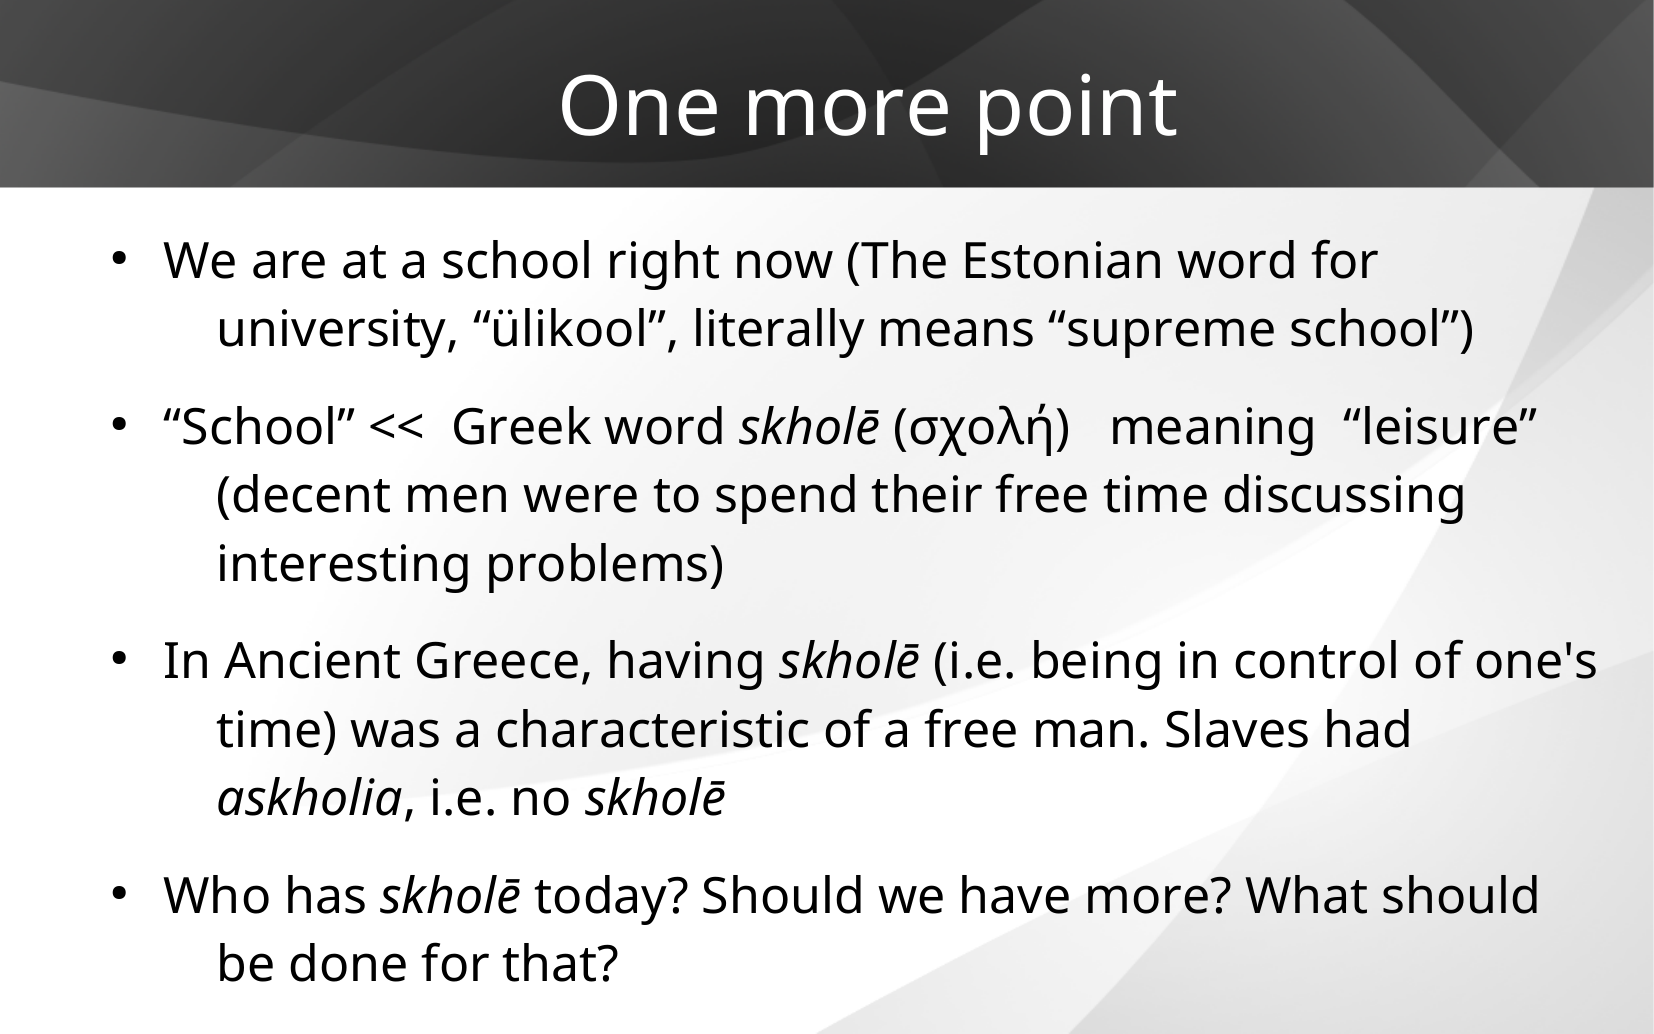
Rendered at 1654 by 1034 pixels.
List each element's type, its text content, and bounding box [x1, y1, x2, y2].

list We are at a school right now (The Estonian word for university, “ülikool”, literally means “supreme school”) “School” << Greek word skholē (σχολή) meaning “leisure” (decent men were to spend their free time discussing interesting problems) In Ancient Greece, having skholē (i.e. being in control of one's time) was a characteristic of a free man. Slaves had askholia, i.e. no skholē Who has skholē today? Should we have more? What should be done for that? [75, 225, 1613, 1013]
picture [0, 0, 1654, 1034]
title One more point [124, 0, 1613, 208]
